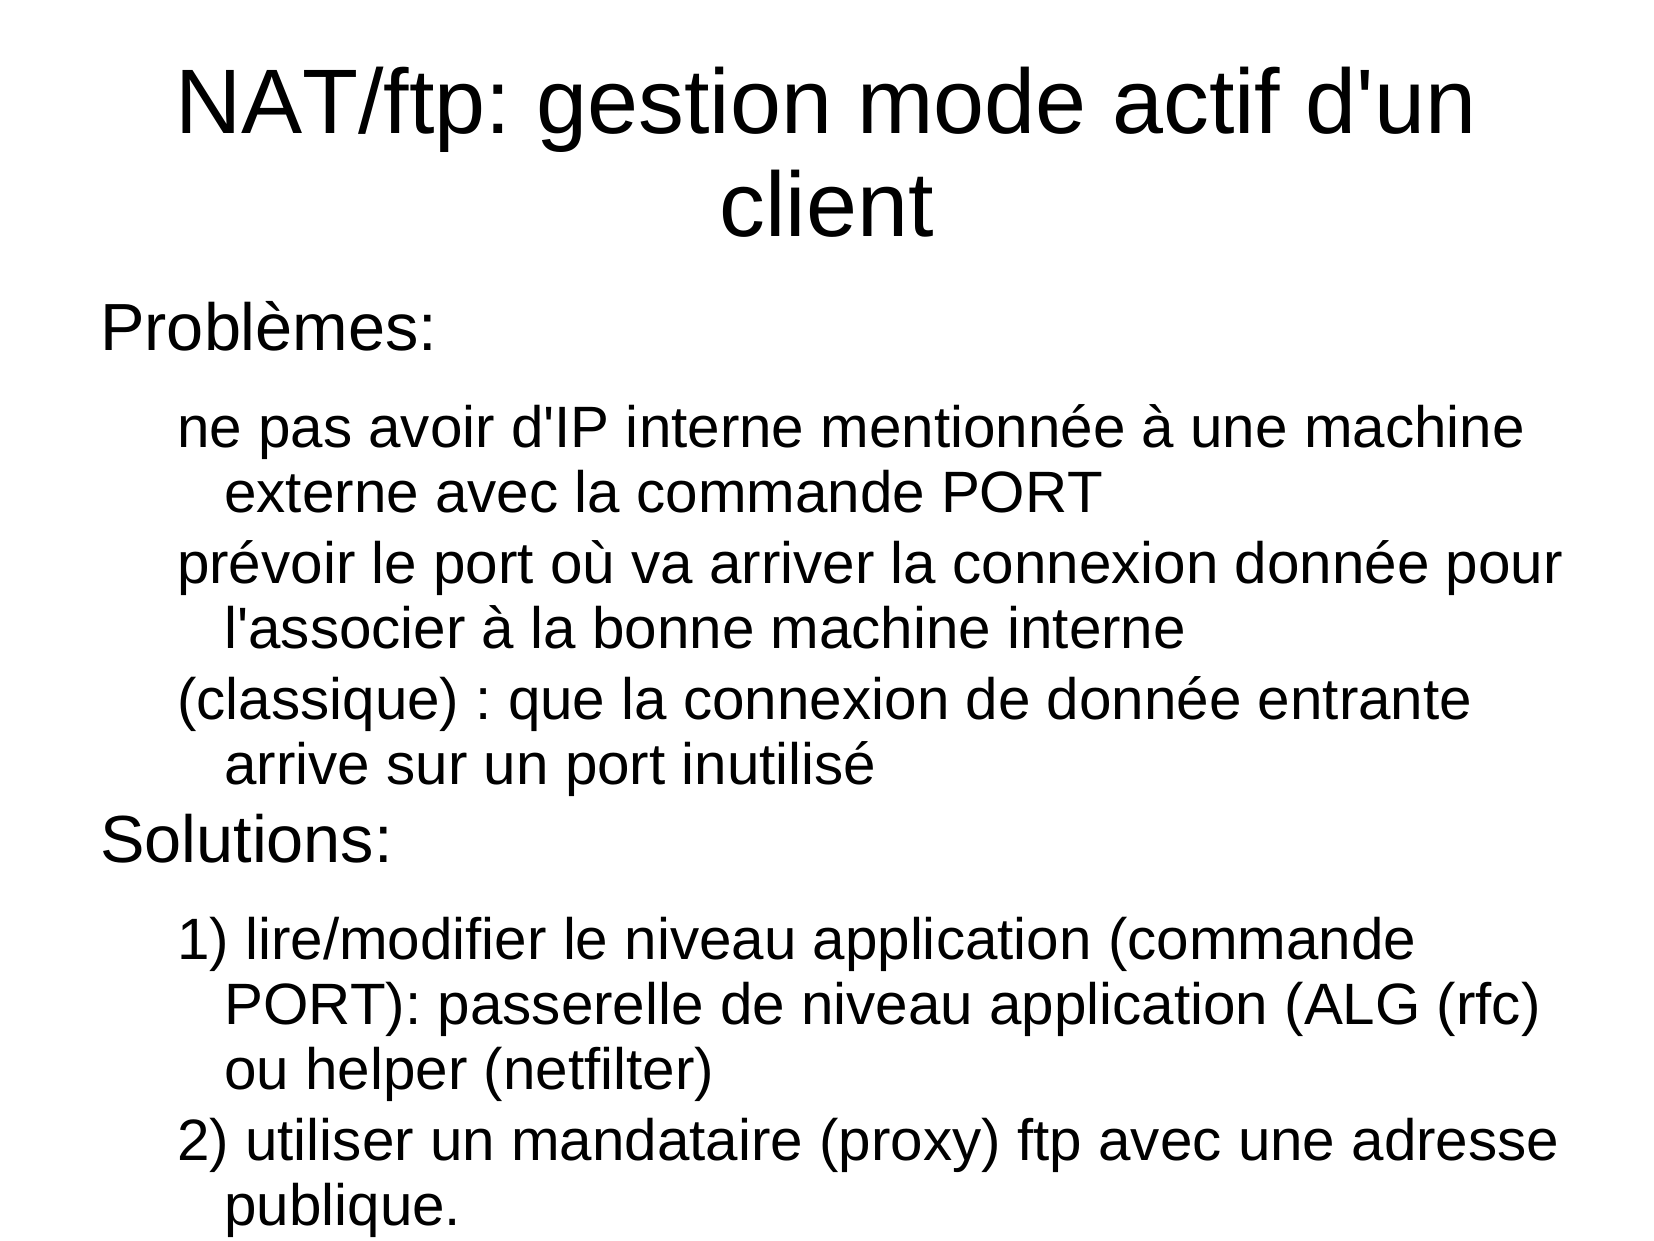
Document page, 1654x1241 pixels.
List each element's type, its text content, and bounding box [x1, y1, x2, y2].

title NAT/ftp: gestion mode actif d'un client [82, 39, 1571, 267]
list Problèmes: ne pas avoir d'IP interne mentionnée à une machine externe avec la commande PORT prévoir le port où va arriver la connexion donnée pour l'associer à la bonne machine interne (classique) : que la connexion de donnée entrante arrive sur un port inutilisé Solutions: 1) lire/modifier le niveau application (commande PORT): passerelle de niveau application (ALG (rfc) ou helper (netfilter) 2) utiliser un mandataire (proxy) ftp avec une adresse publique. [82, 290, 1571, 1241]
